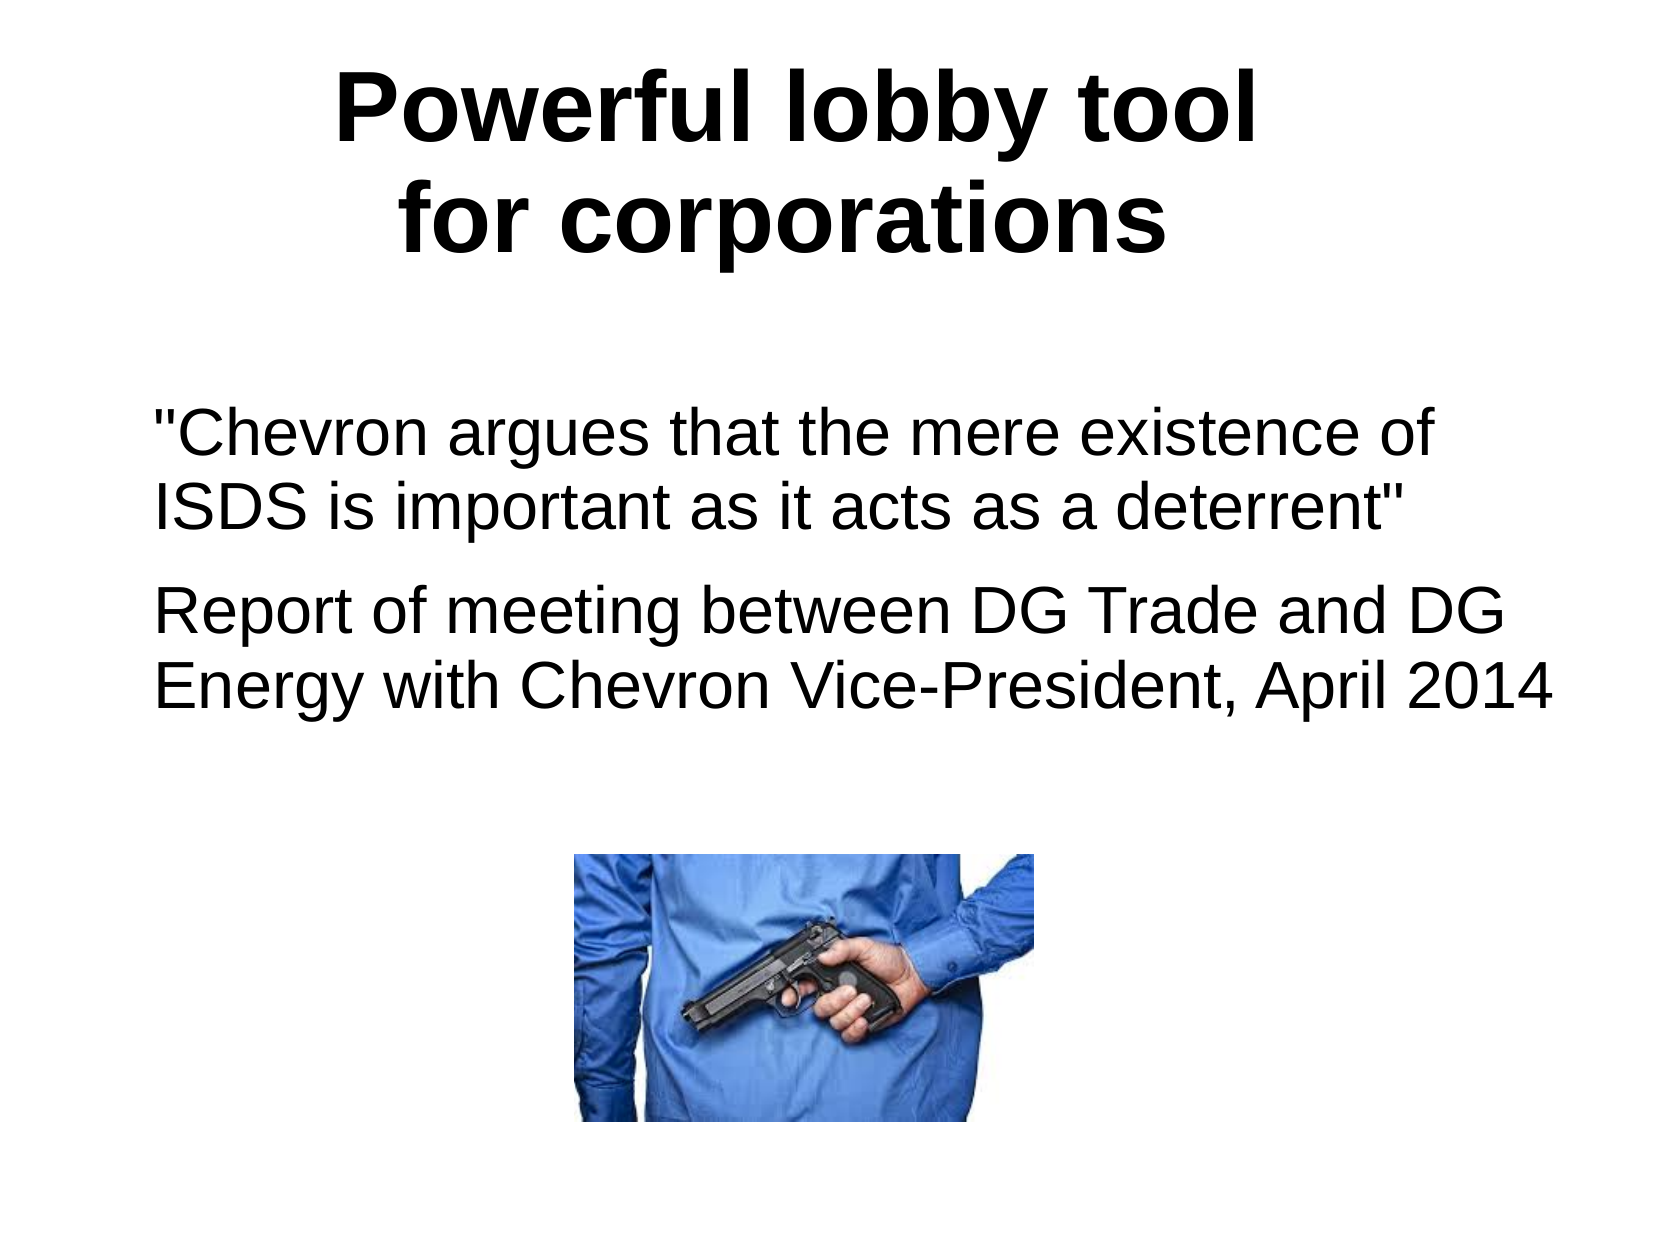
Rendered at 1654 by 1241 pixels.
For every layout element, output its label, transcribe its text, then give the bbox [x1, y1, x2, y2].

title Powerful lobby tool for corporations [265, 50, 1329, 275]
picture [574, 854, 1034, 1123]
list "Chevron argues that the mere existence of ISDS is important as it acts as a deterrent" Report of meeting between DG Trade and DG Energy with Chevron Vice-President, April 2014 [82, 290, 1571, 1010]
